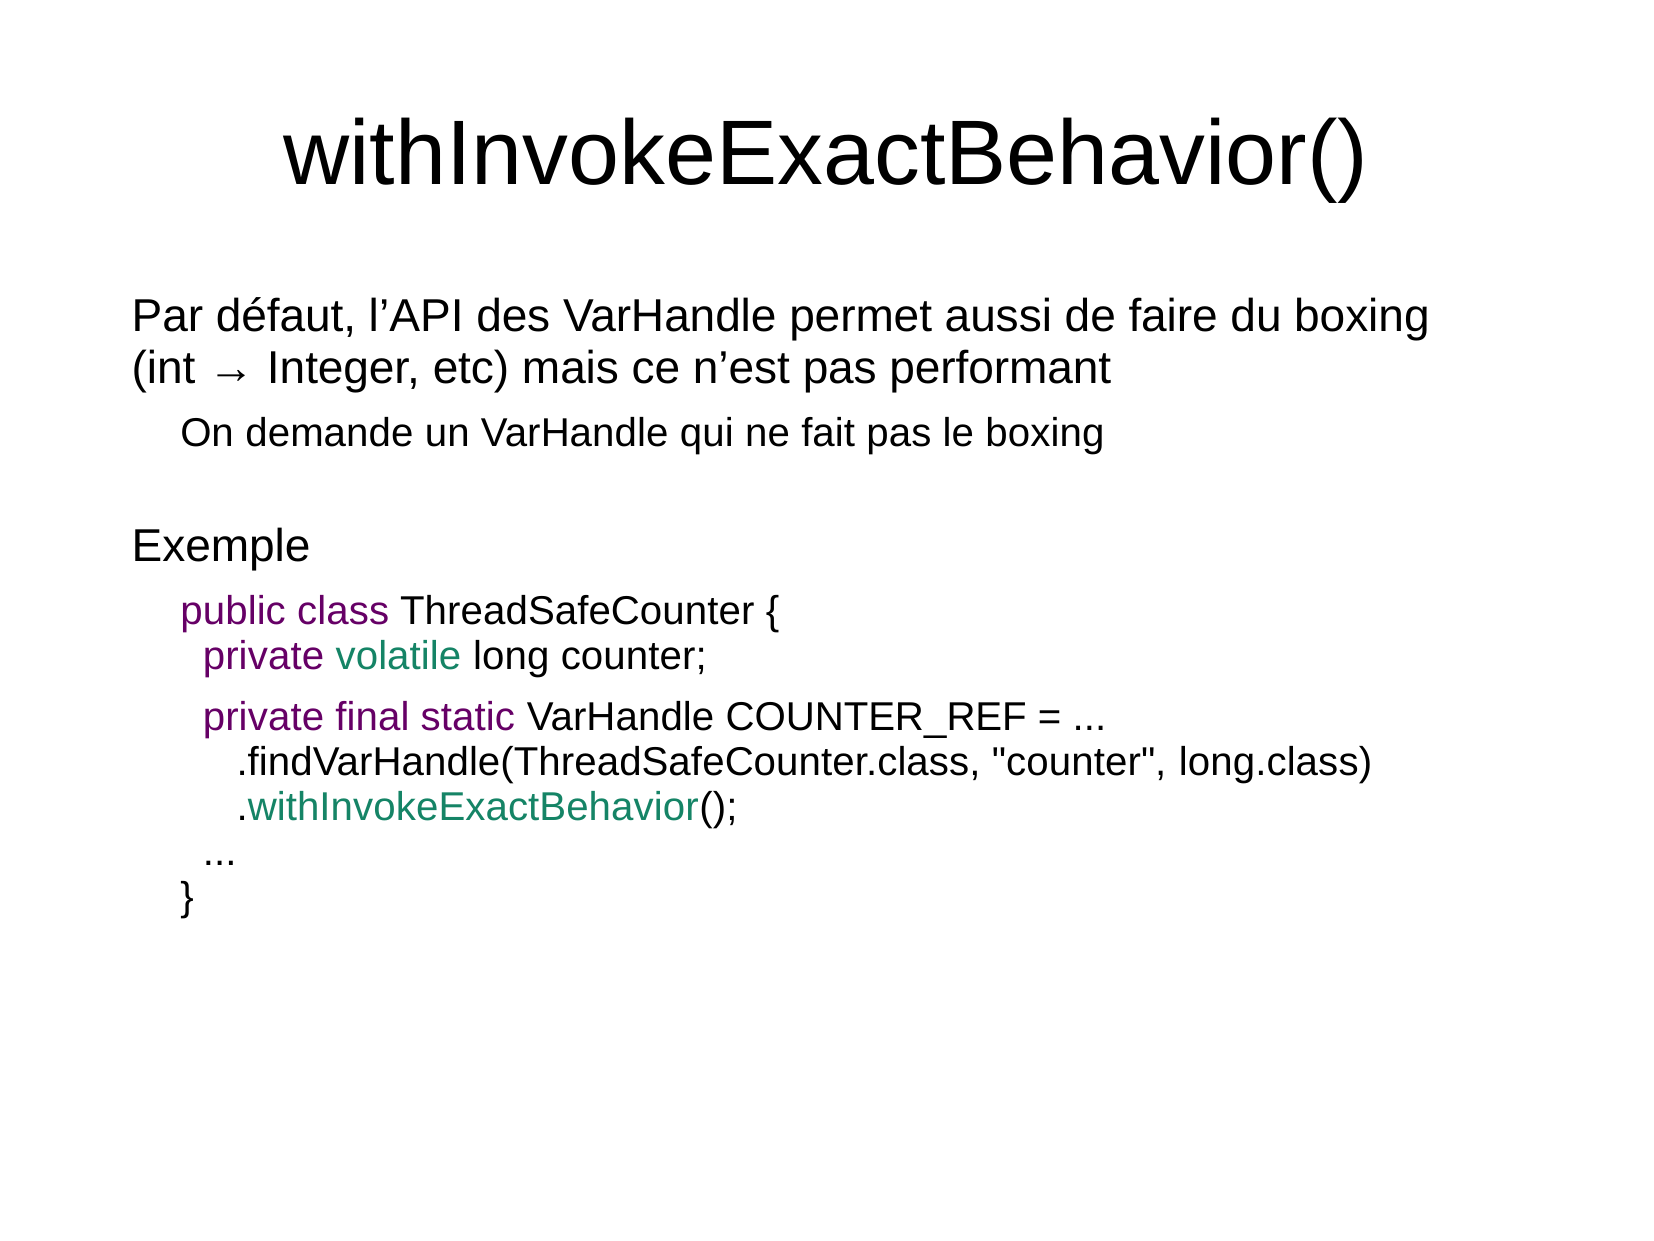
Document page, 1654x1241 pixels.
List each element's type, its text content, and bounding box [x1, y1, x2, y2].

list Par défaut, l’API des VarHandle permet aussi de faire du boxing (int → Integer, etc) mais ce n’est pas performant On demande un VarHandle qui ne fait pas le boxing Exemple public class ThreadSafeCounter { private volatile long counter; private final static VarHandle COUNTER_REF = ... .findVarHandle(ThreadSafeCounter.class, "counter", long.class) .withInvokeExactBehavior(); ... } [82, 290, 1571, 1111]
title withInvokeExactBehavior() [82, 49, 1571, 257]
